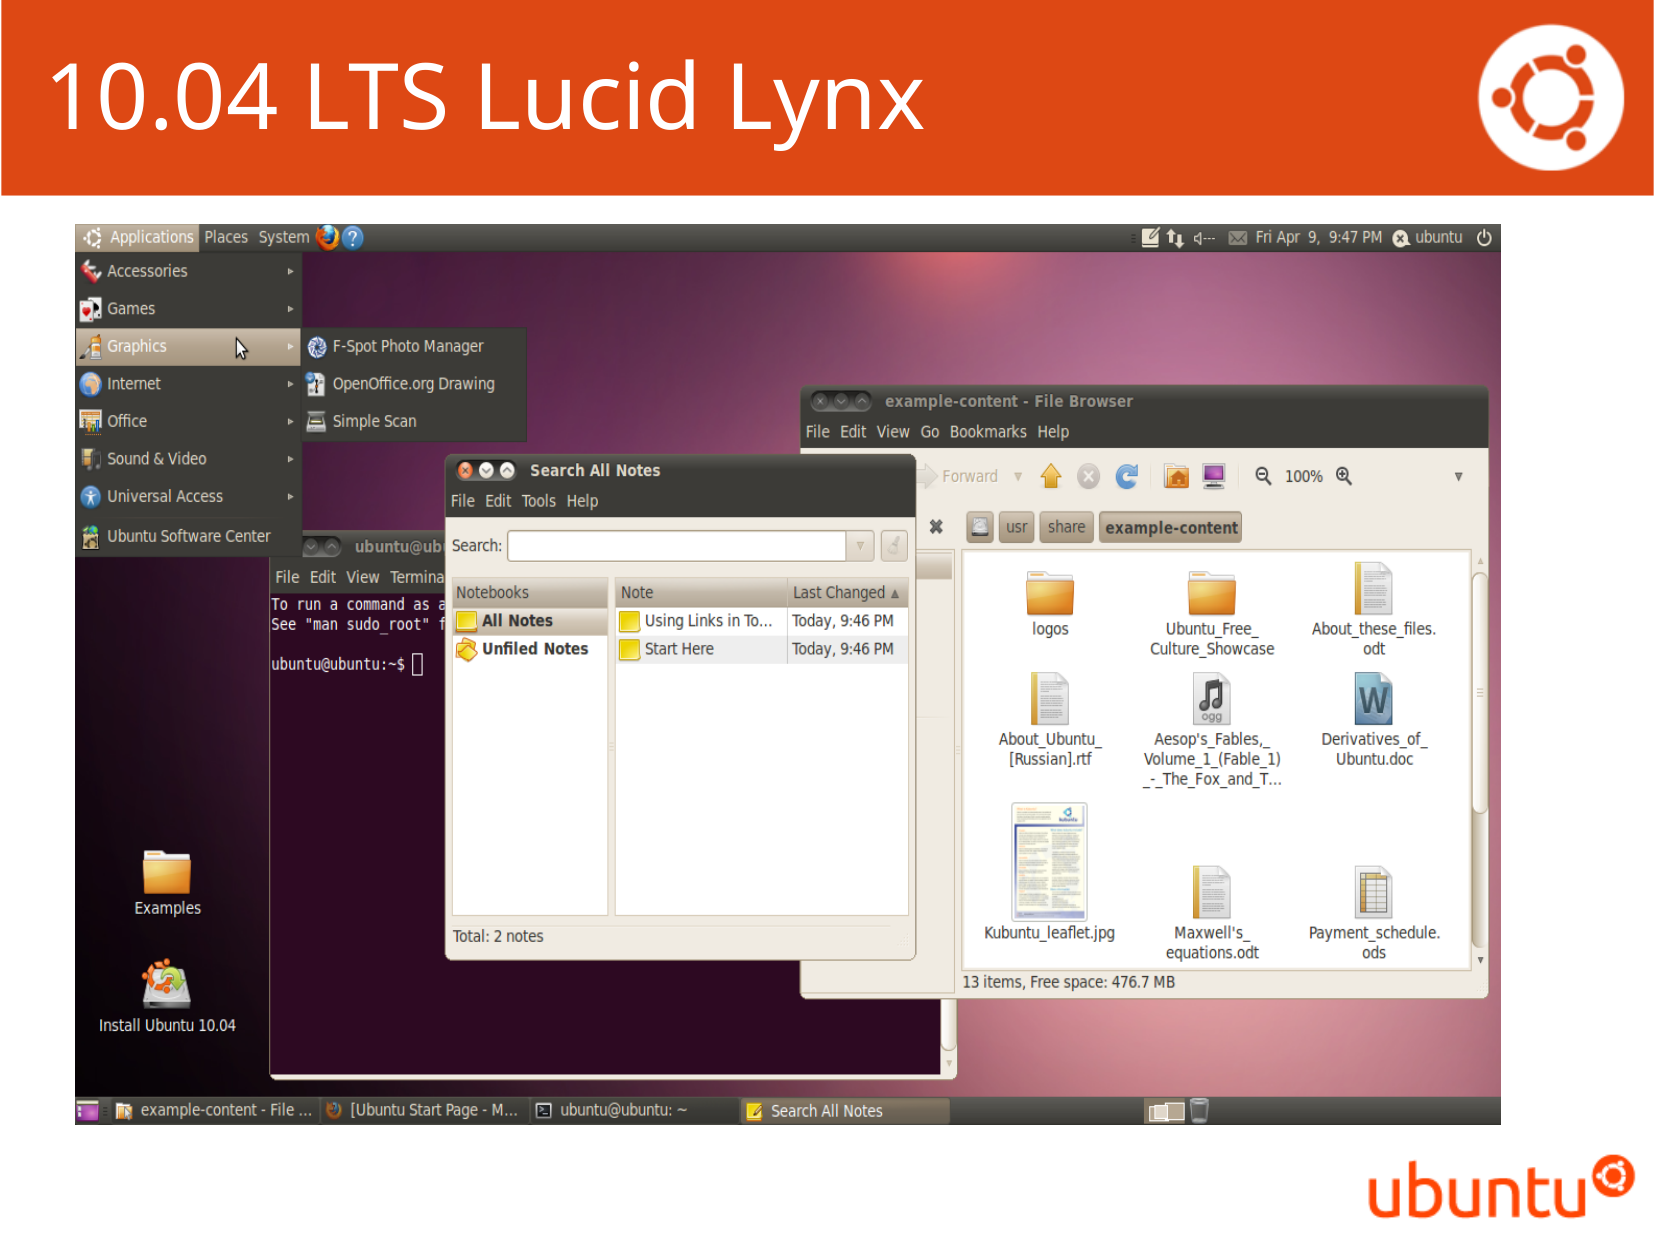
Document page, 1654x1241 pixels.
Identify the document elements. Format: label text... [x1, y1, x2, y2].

title 10.04 LTS Lucid Lynx [29, 0, 1459, 198]
picture [0, 0, 1654, 1241]
